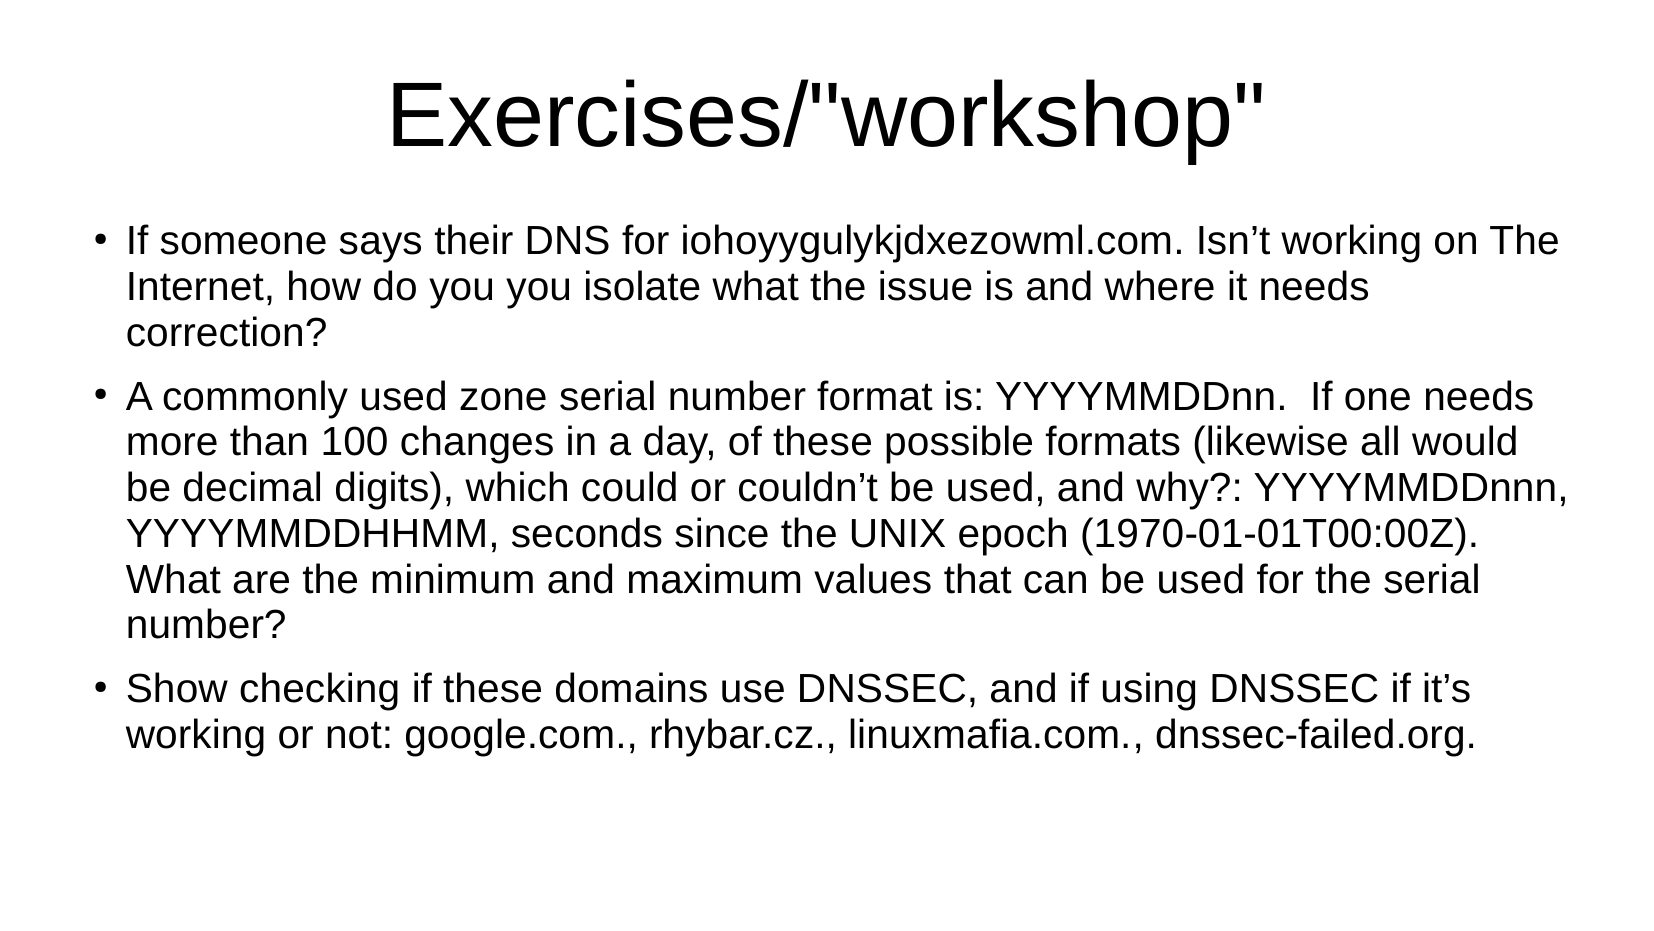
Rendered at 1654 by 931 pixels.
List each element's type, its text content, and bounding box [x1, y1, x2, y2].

title Exercises/"workshop" [82, 37, 1571, 193]
list If someone says their DNS for iohoyygulykjdxezowml.com. Isn’t working on The Internet, how do you you isolate what the issue is and where it needs correction? A commonly used zone serial number format is: YYYYMMDDnn. If one needs more than 100 changes in a day, of these possible formats (likewise all would be decimal digits), which could or couldn’t be used, and why?: YYYYMMDDnnn, YYYYMMDDHHMM, seconds since the UNIX epoch (1970-01-01T00:00Z). What are the minimum and maximum values that can be used for the serial number? Show checking if these domains use DNSSEC, and if using DNSSEC if it’s working or not: google.com., rhybar.cz., linuxmafia.com., dnssec-failed.org. [82, 217, 1571, 758]
